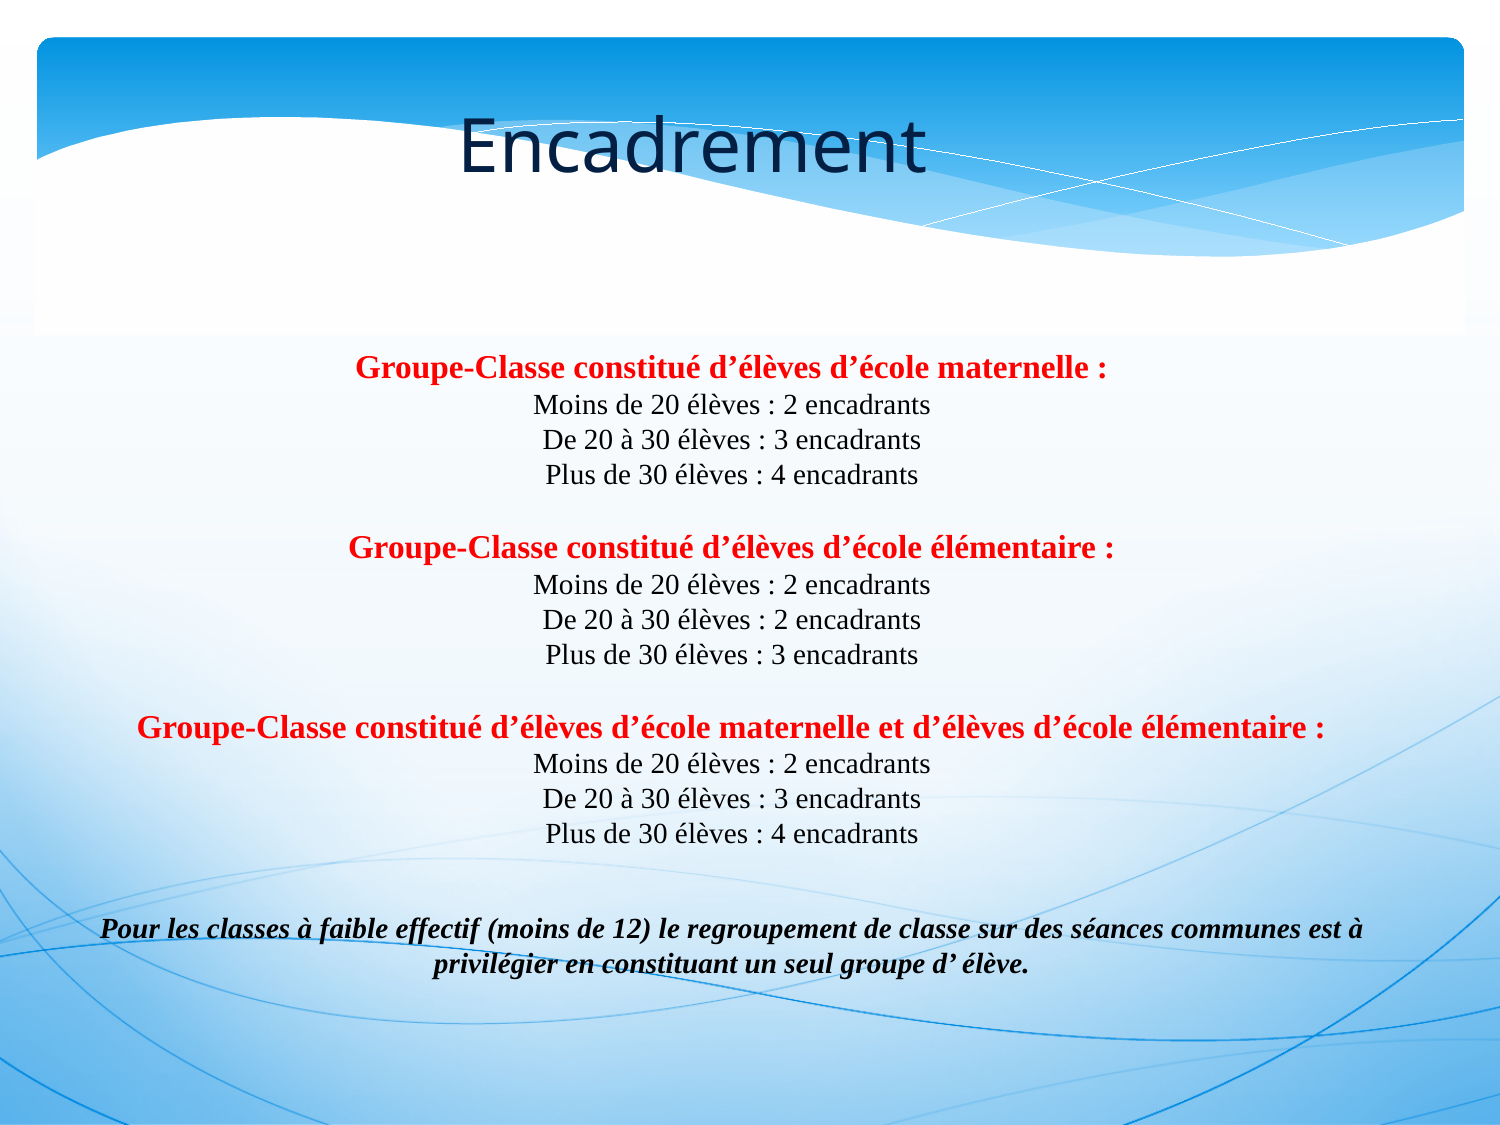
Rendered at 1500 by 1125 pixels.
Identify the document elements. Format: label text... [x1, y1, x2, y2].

picture [0, 0, 1500, 1125]
text_box Groupe-Classe constitué d’élèves d’école maternelle : Moins de 20 élèves : 2 encadrants De 20 à 30 élèves : 3 encadrants Plus de 30 élèves : 4 encadrants Groupe-Classe constitué d’élèves d’école élémentaire : Moins de 20 élèves : 2 encadrants De 20 à 30 élèves : 2 encadrants Plus de 30 élèves : 3 encadrants Groupe-Classe constitué d’élèves d’école maternelle et d’élèves d’école élémentaire : Moins de 20 élèves : 2 encadrants De 20 à 30 élèves : 3 encadrants Plus de 30 élèves : 4 encadrants Pour les classes à faible effectif (moins de 12) le regroupement de classe sur des séances communes est à privilégier en constituant un seul groupe d’ élève. [76, 338, 1388, 1107]
text_box Encadrement [348, 90, 1037, 272]
